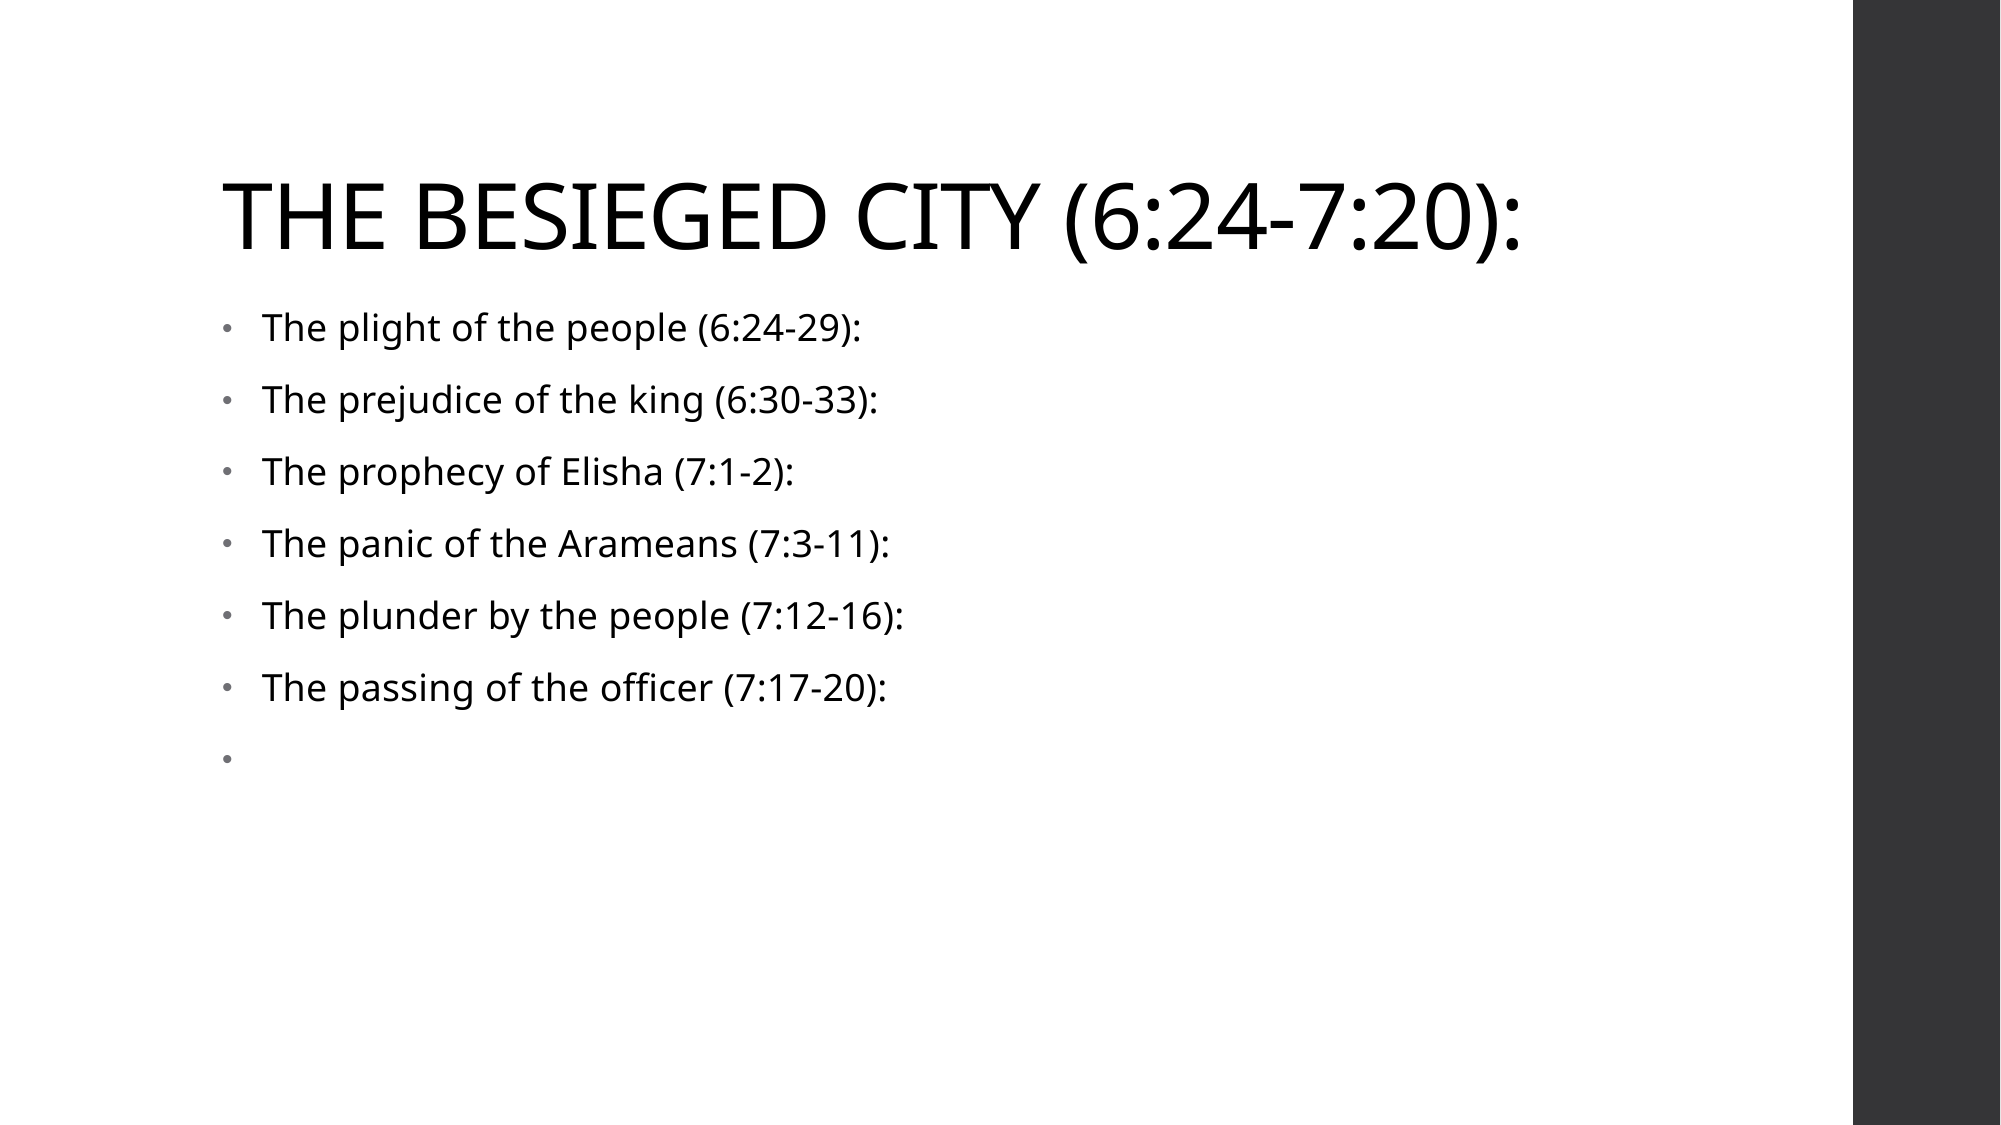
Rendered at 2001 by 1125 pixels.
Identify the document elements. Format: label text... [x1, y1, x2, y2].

list The plight of the people (6:24-29): The prejudice of the king (6:30-33): The prophecy of Elisha (7:1-2): The panic of the Arameans (7:3-11): The plunder by the people (7:12-16): The passing of the officer (7:17-20): [206, 299, 1617, 1014]
title THE BESIEGED CITY (6:24-7:20): [206, 60, 1797, 278]
